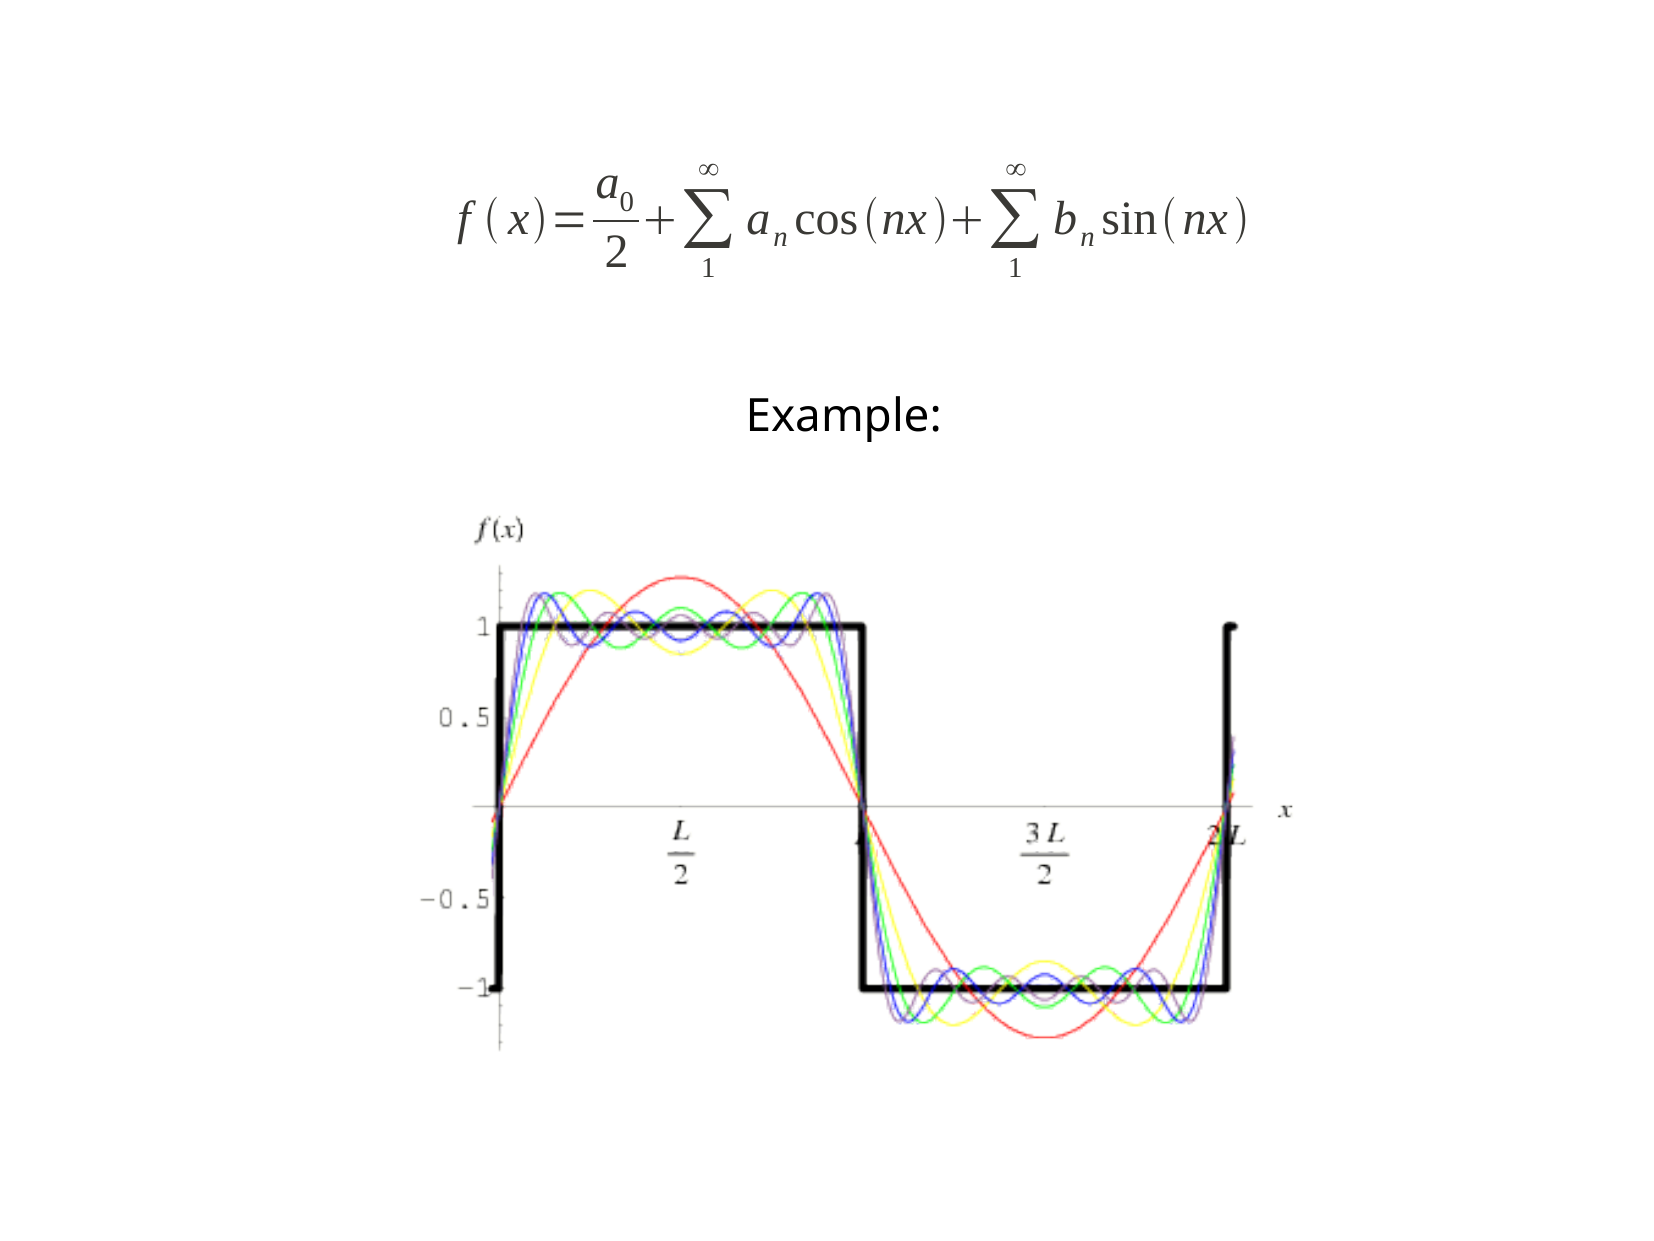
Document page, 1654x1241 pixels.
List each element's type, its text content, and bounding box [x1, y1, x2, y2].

text_box Example: [187, 375, 1501, 454]
picture [416, 504, 1303, 1054]
chart [432, 153, 1260, 284]
